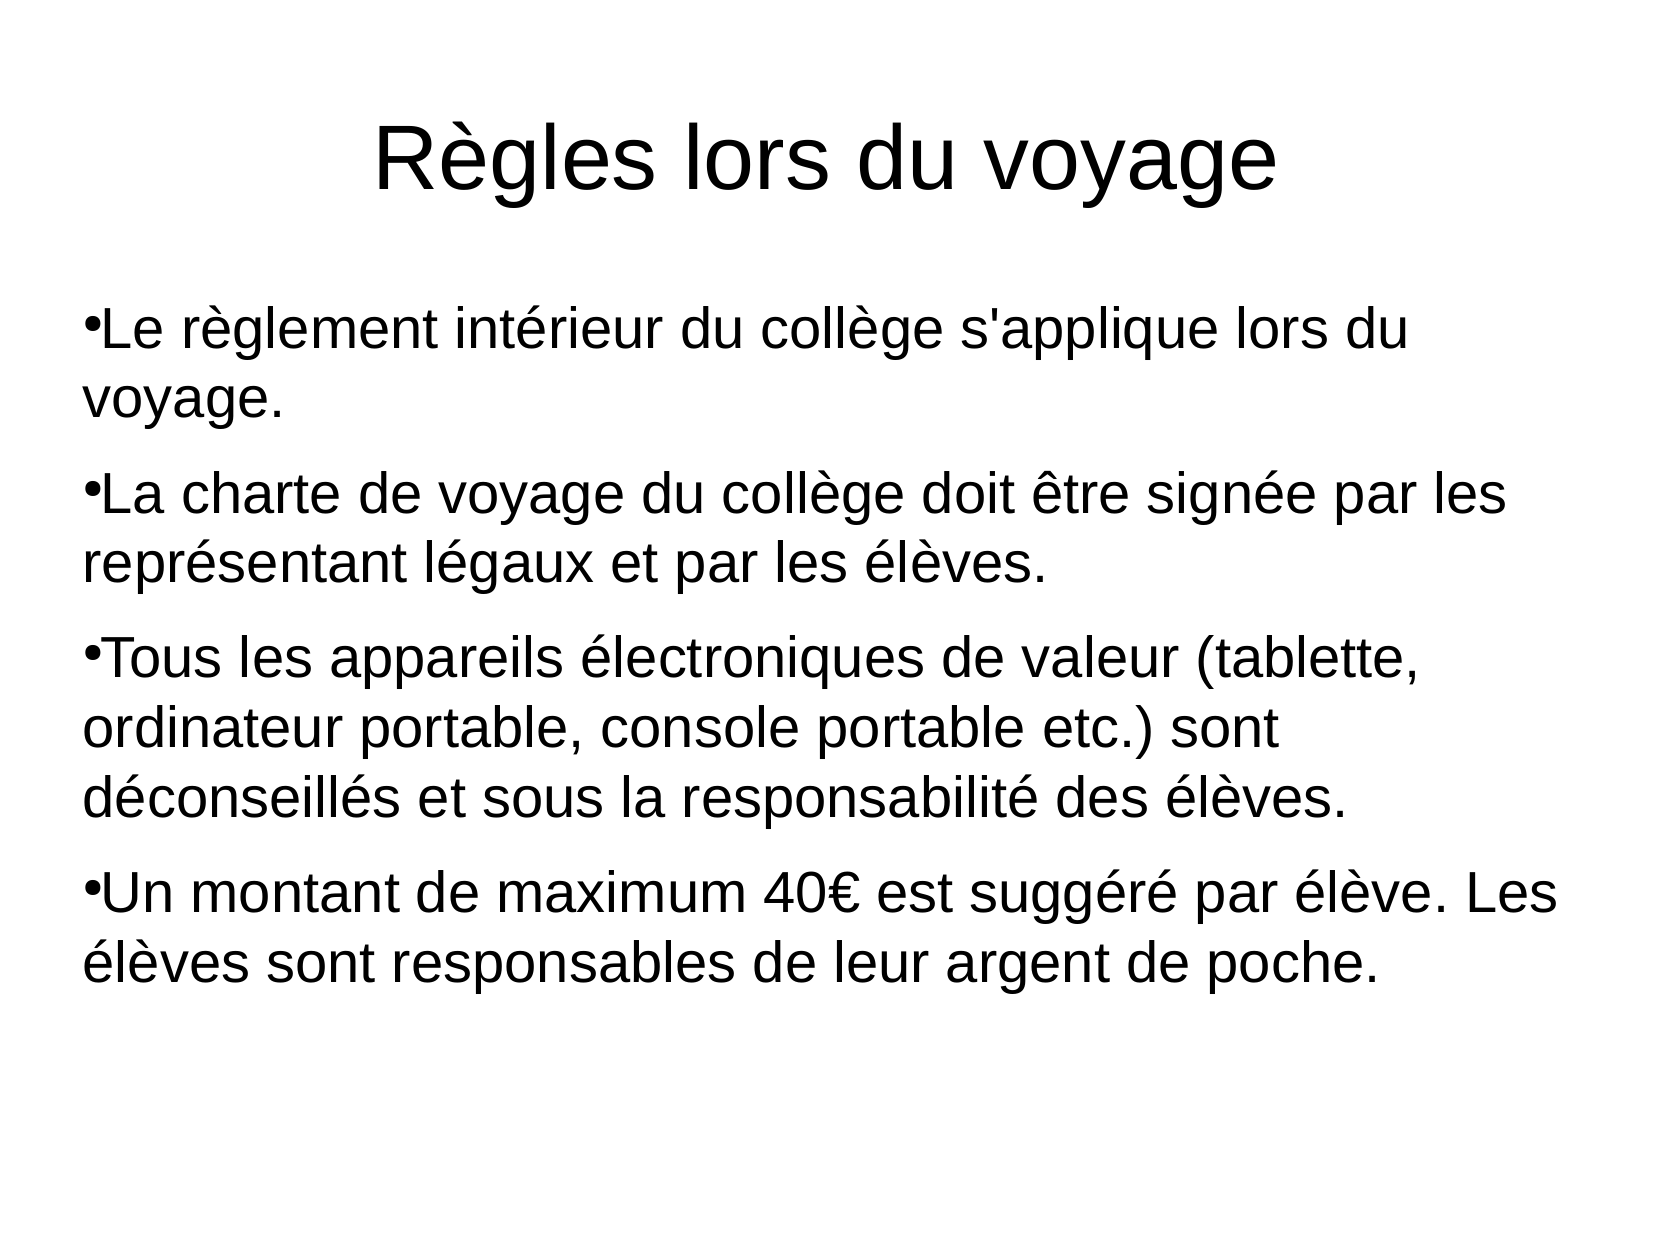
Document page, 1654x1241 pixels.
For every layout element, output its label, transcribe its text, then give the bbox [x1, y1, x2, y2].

list Le règlement intérieur du collège s'applique lors du voyage. La charte de voyage du collège doit être signée par les représentant légaux et par les élèves. Tous les appareils électroniques de valeur (tablette, ordinateur portable, console portable etc.) sont déconseillés et sous la responsabilité des élèves. Un montant de maximum 40€ est suggéré par élève. Les élèves sont responsables de leur argent de poche. [82, 290, 1571, 1010]
title Règles lors du voyage [82, 49, 1571, 257]
